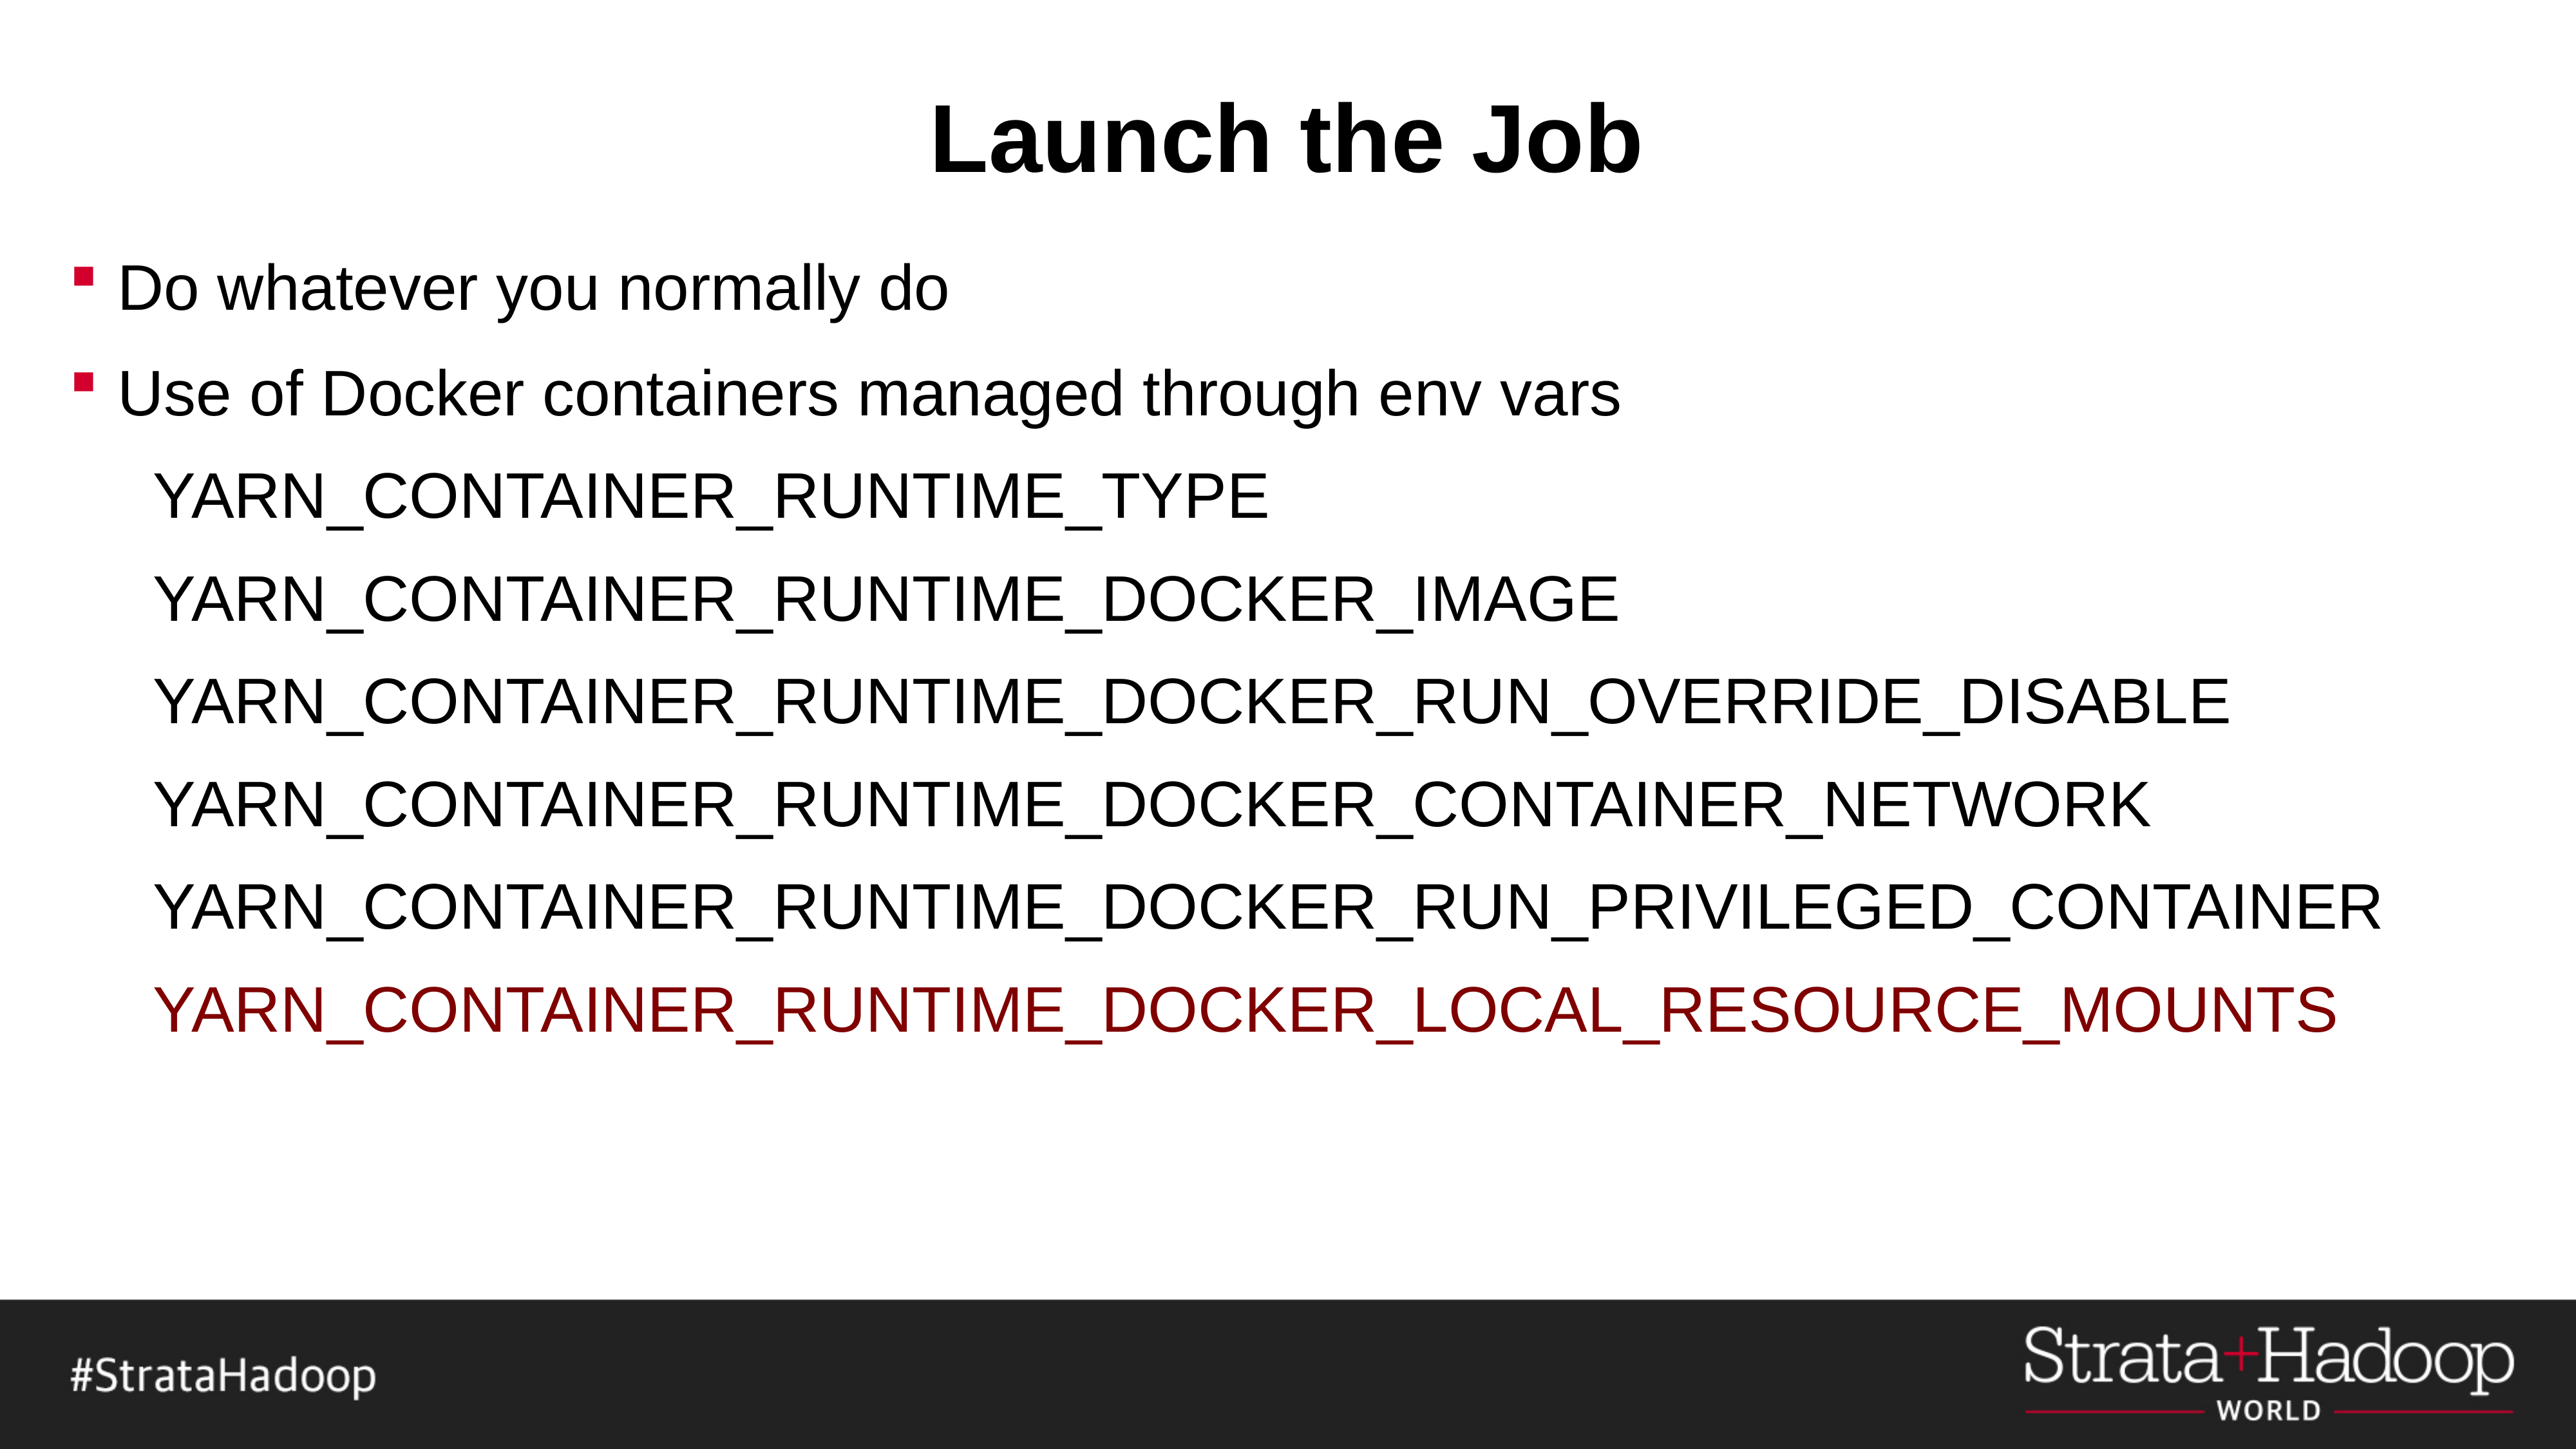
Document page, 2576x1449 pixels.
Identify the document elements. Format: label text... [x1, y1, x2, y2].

picture [0, 0, 2576, 1449]
list Do whatever you normally do Use of Docker containers managed through env vars YARN_CONTAINER_RUNTIME_TYPE YARN_CONTAINER_RUNTIME_DOCKER_IMAGE YARN_CONTAINER_RUNTIME_DOCKER_RUN_OVERRIDE_DISABLE YARN_CONTAINER_RUNTIME_DOCKER_CONTAINER_NETWORK YARN_CONTAINER_RUNTIME_DOCKER_RUN_PRIVILEGED_CONTAINER YARN_CONTAINER_RUNTIME_DOCKER_LOCAL_RESOURCE_MOUNTS [65, 242, 2510, 1449]
title Launch the Job [65, 25, 2510, 242]
